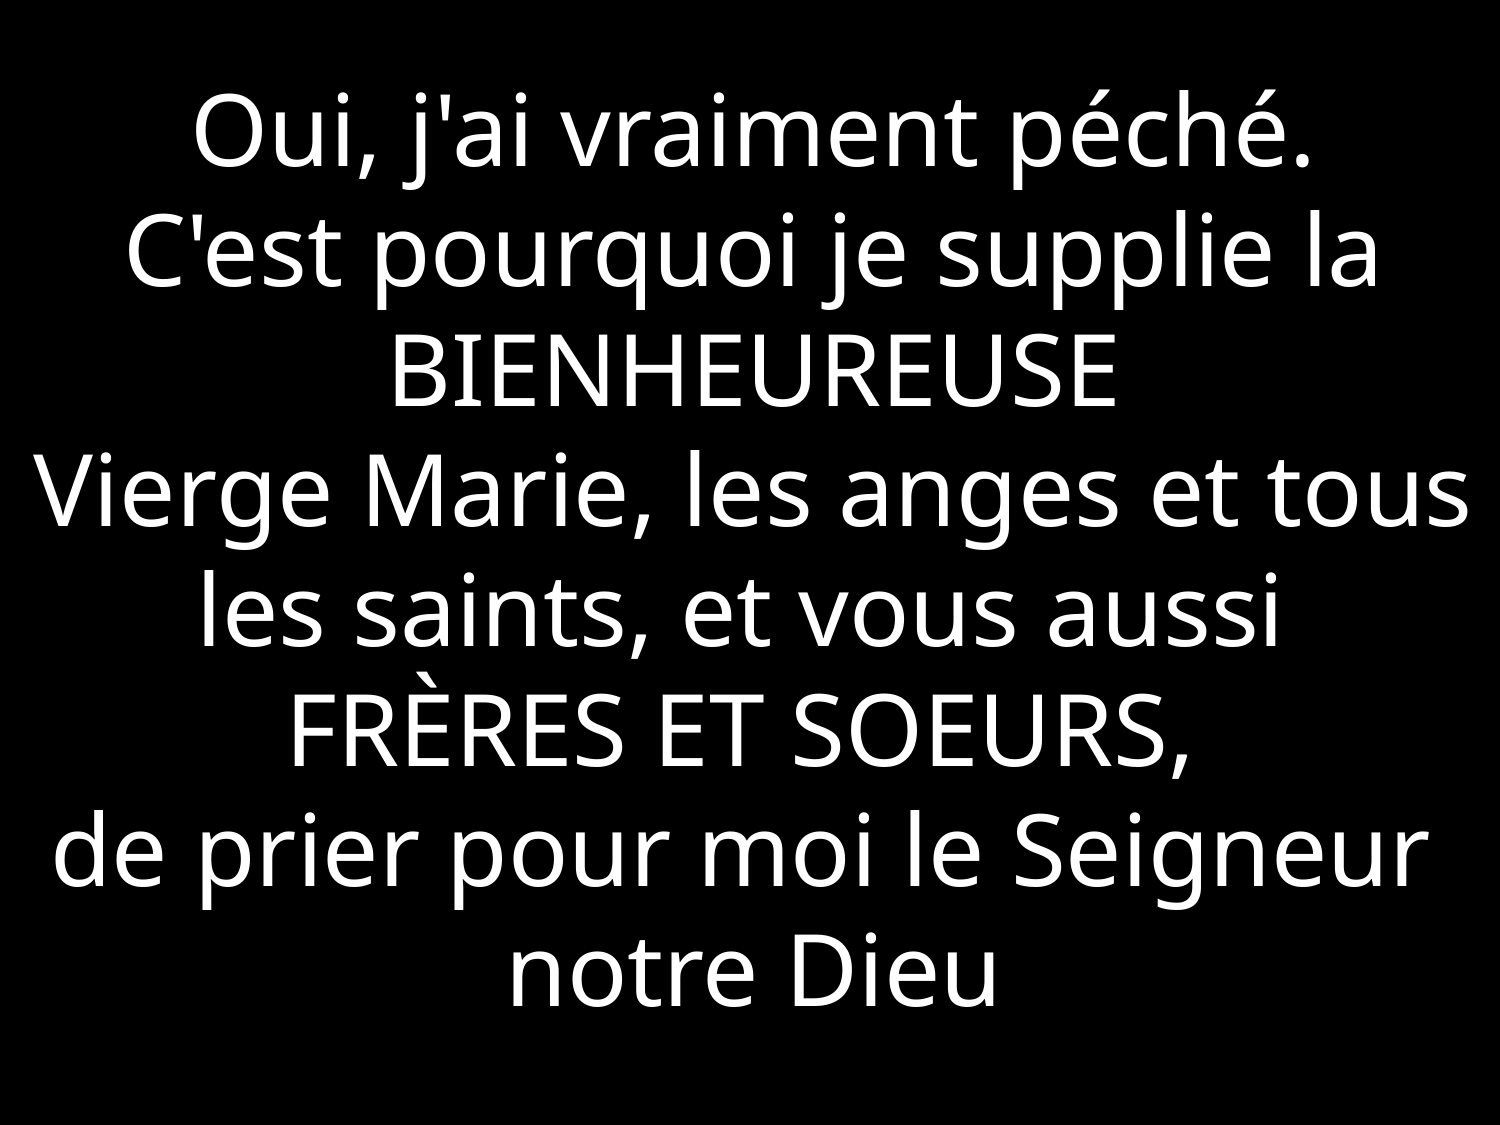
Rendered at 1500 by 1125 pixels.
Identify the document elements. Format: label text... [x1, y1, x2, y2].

text_box Oui, j'ai vraiment péché. C'est pourquoi je supplie la BIENHEUREUSE Vierge Marie, les anges et tous les saints, et vous aussi FRÈRES ET SOEURS, de prier pour moi le Seigneur notre Dieu [8, 58, 1500, 974]
